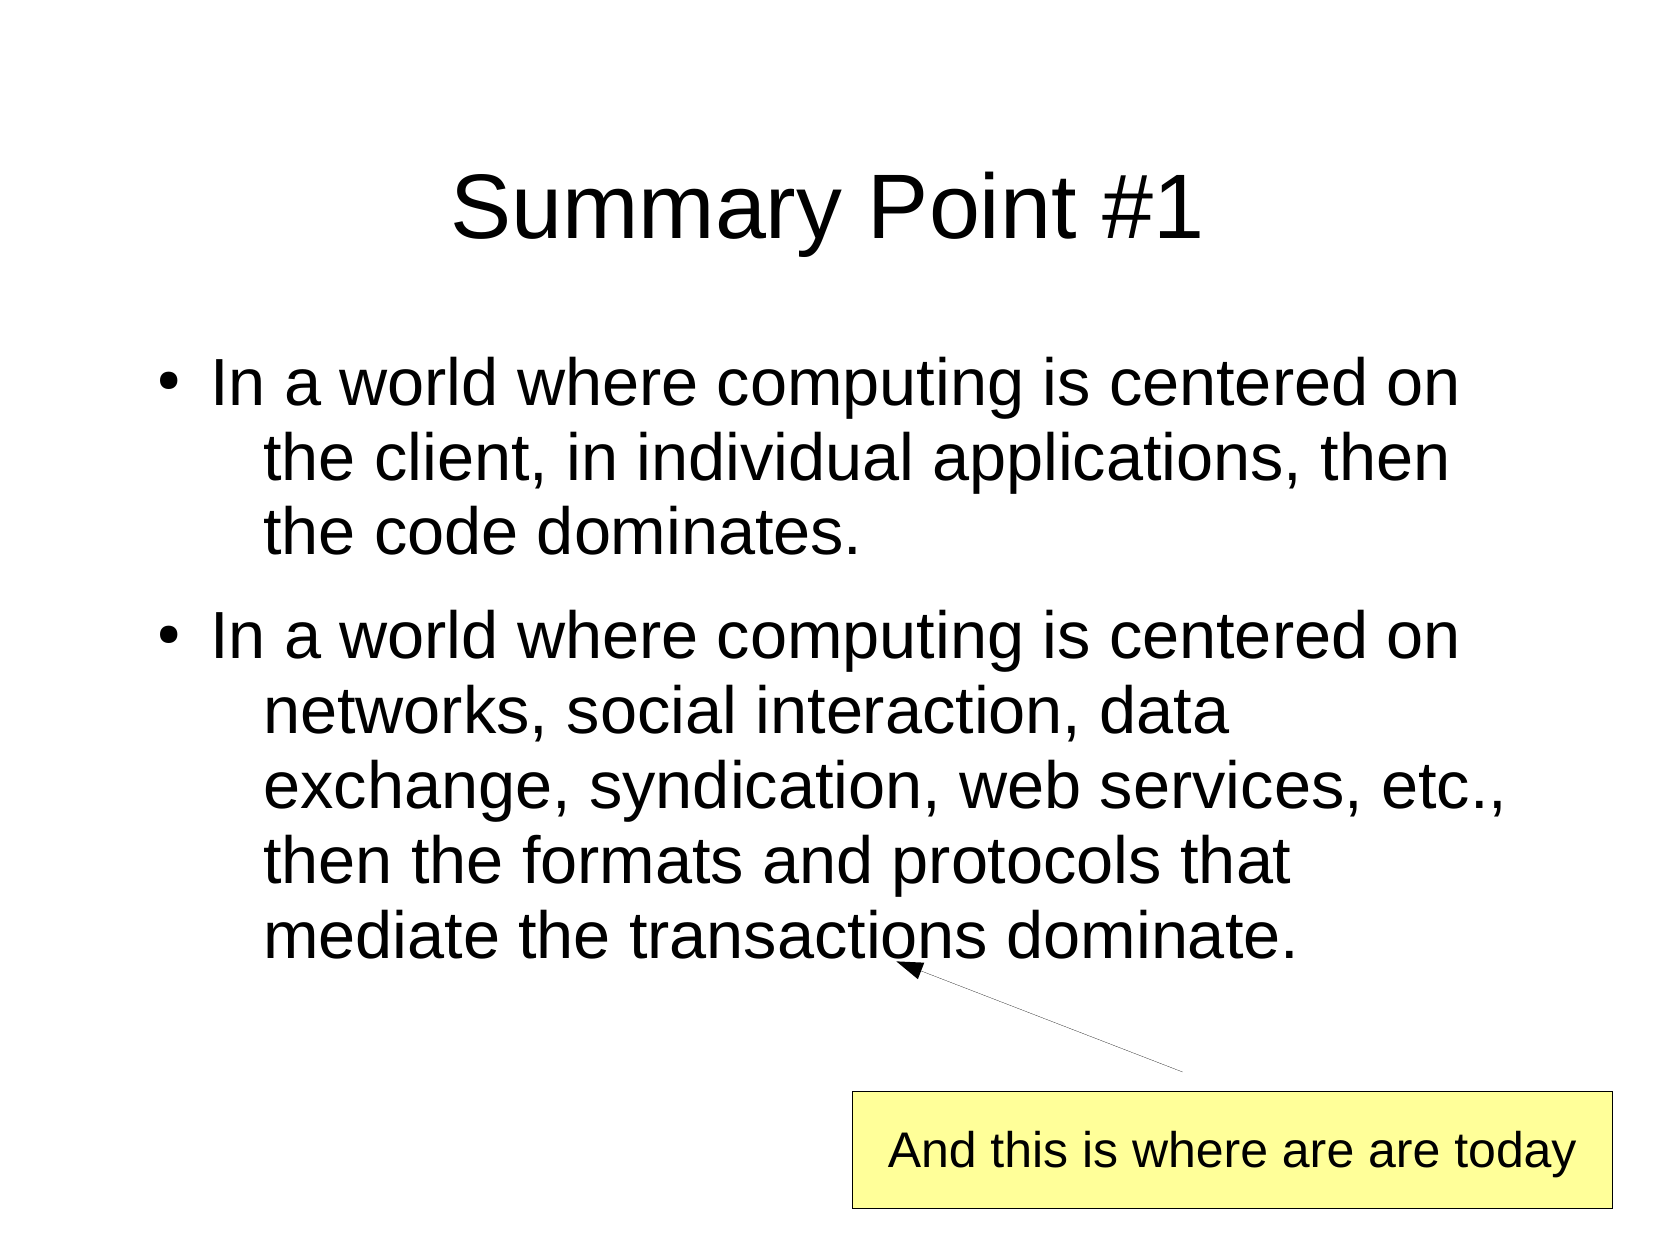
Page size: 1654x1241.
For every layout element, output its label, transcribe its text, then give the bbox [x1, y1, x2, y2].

title Summary Point #1 [121, 102, 1534, 311]
text_box And this is where are are today [853, 1092, 1613, 1209]
list In a world where computing is centered on the client, in individual applications, then the code dominates. In a world where computing is centered on networks, social interaction, data exchange, syndication, web services, etc., then the formats and protocols that mediate the transactions dominate. [121, 344, 1534, 1044]
